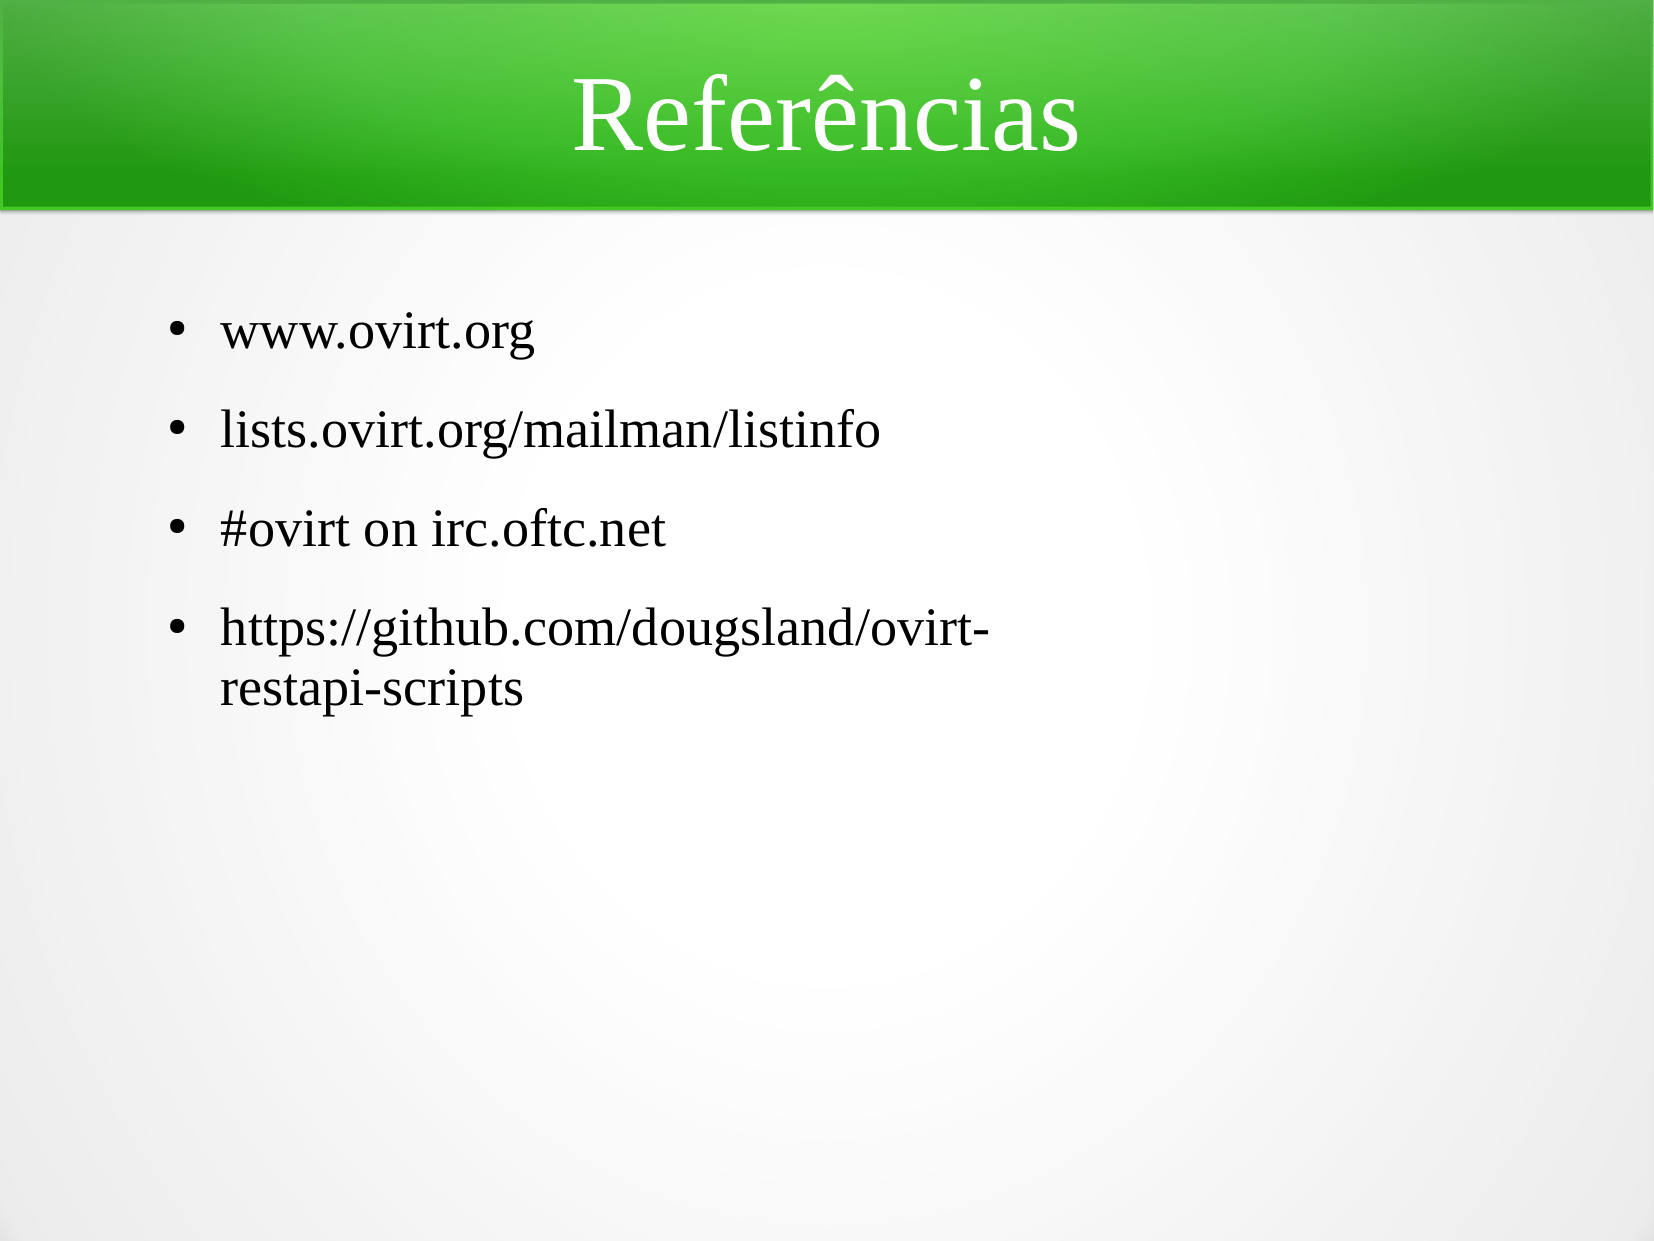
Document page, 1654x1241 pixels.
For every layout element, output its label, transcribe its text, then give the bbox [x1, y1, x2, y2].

title Referências [82, 49, 1571, 179]
text_box www.ovirt.org lists.ovirt.org/mailman/listinfo #ovirt on irc.oftc.net https://github.com/dougsland/ovirt-restapi-scripts [150, 300, 1077, 991]
